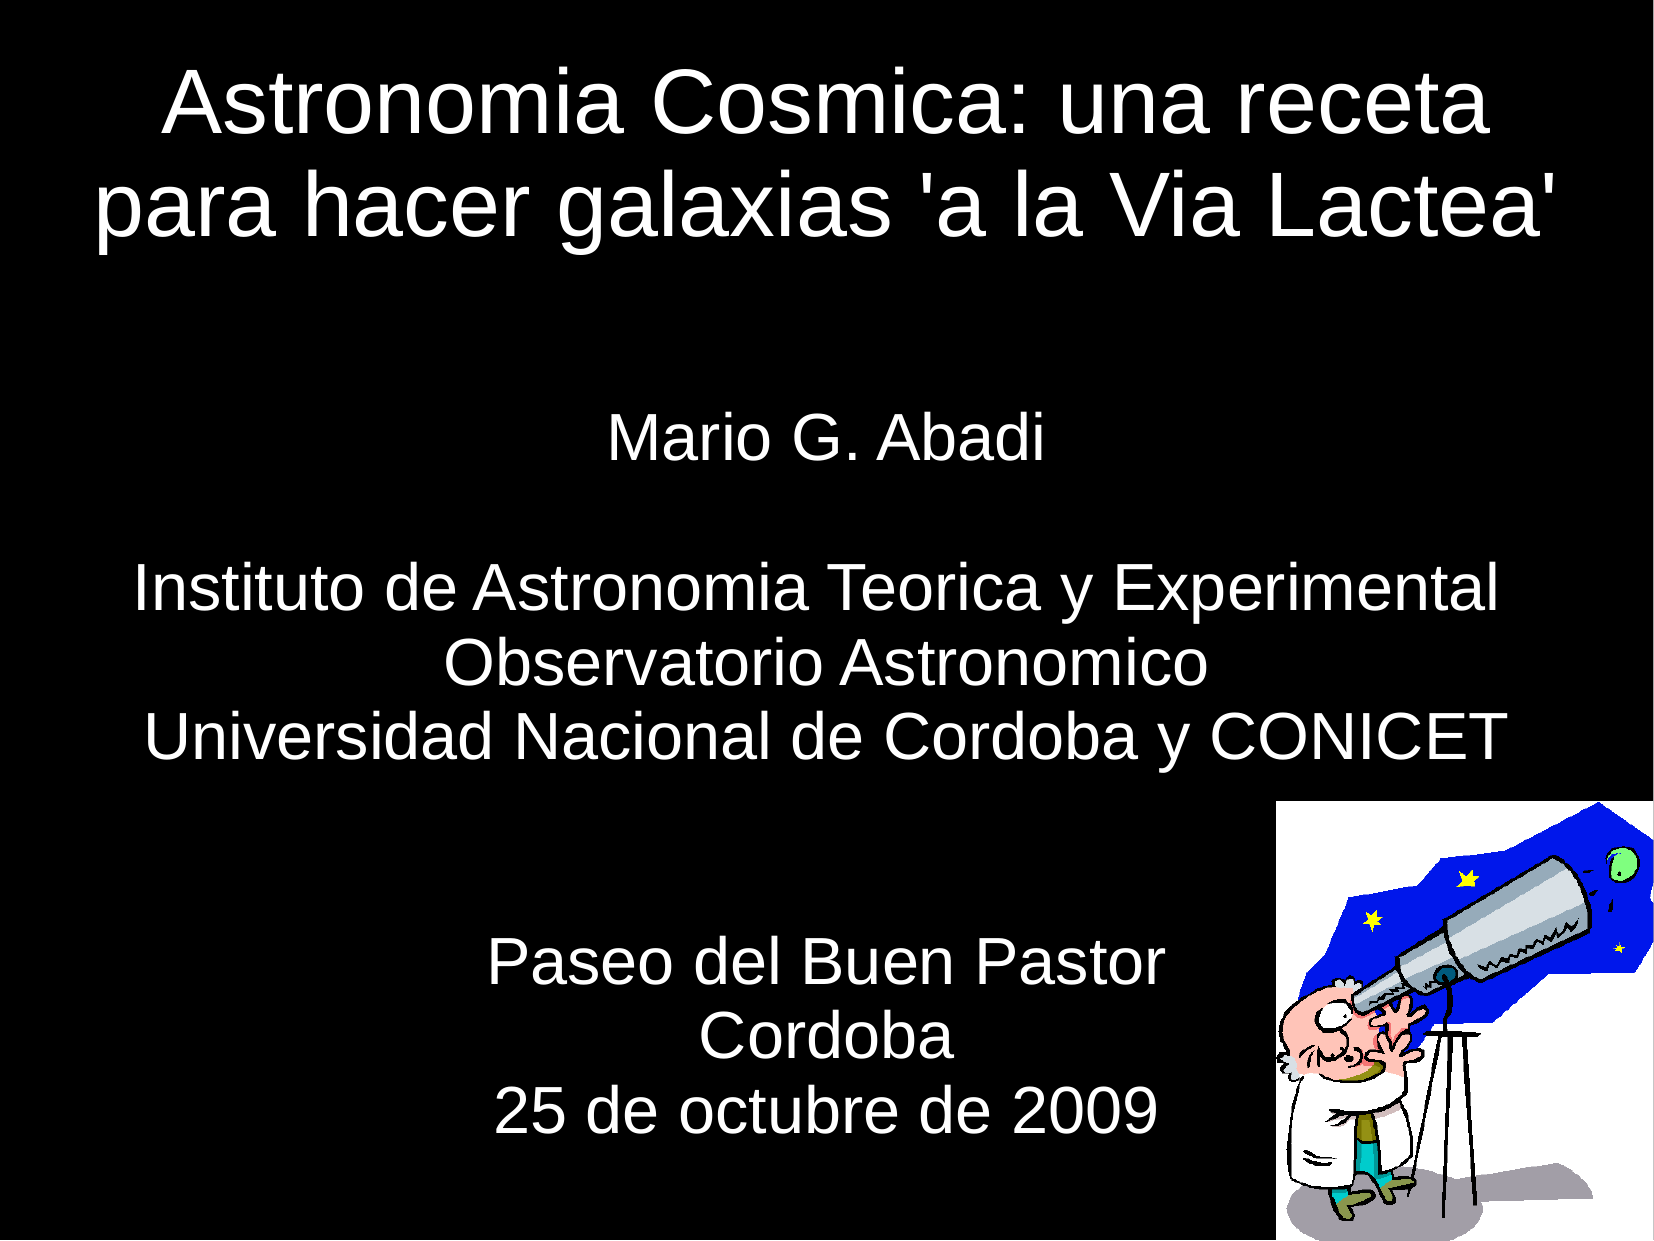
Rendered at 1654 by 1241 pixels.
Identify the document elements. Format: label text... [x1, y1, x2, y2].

subtitle Mario G. Abadi Instituto de Astronomia Teorica y Experimental Observatorio Astronomico Universidad Nacional de Cordoba y CONICET Paseo del Buen Pastor Cordoba 25 de octubre de 2009 [82, 201, 1571, 1198]
picture [1276, 801, 1654, 1241]
title Astronomia Cosmica: una receta para hacer galaxias 'a la Via Lactea' [82, 39, 1571, 201]
